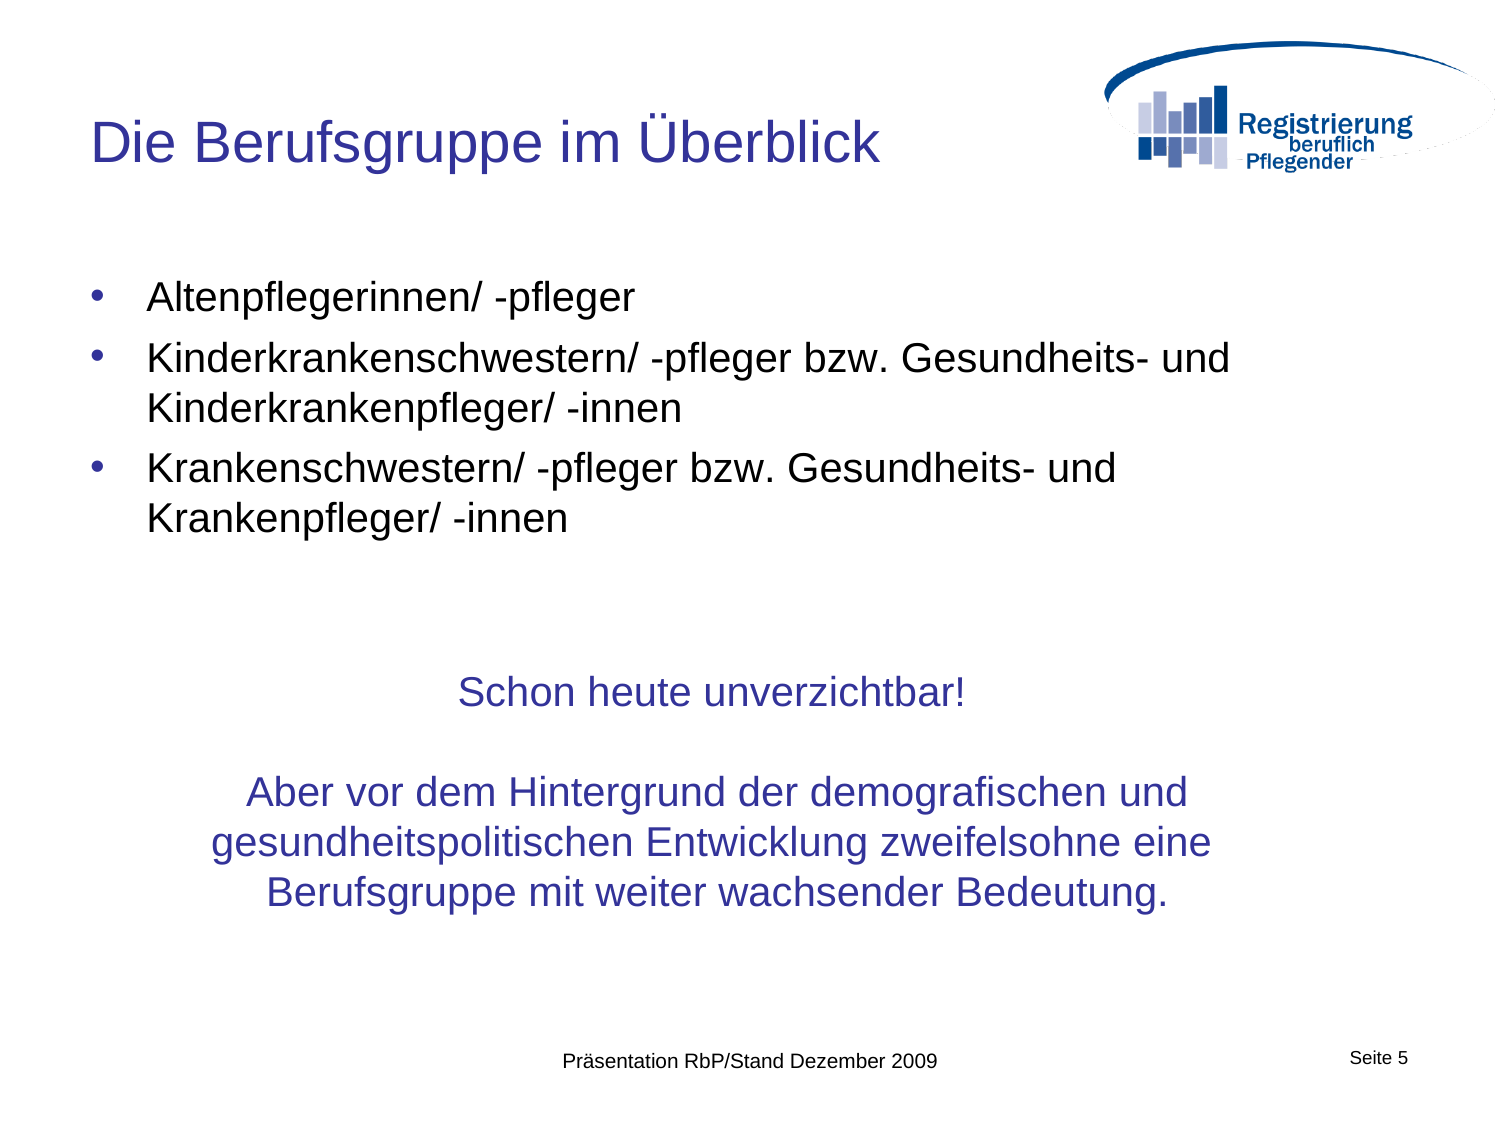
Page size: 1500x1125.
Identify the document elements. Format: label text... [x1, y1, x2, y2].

picture [1104, 41, 1495, 173]
title Die Berufsgruppe im Überblick [75, 45, 1105, 233]
list Altenpflegerinnen/ -pfleger Kinderkrankenschwestern/ -pfleger bzw. Gesundheits- und Kinderkrankenpfleger/ -innen Krankenschwestern/ -pfleger bzw. Gesundheits- und Krankenpfleger/ -innen [75, 262, 1426, 1006]
text_box Schon heute unverzichtbar! Aber vor dem Hintergrund der demografischen und gesundheitspolitischen Entwicklung zweifelsohne eine Berufsgruppe mit weiter wachsender Bedeutung. [59, 657, 1377, 923]
